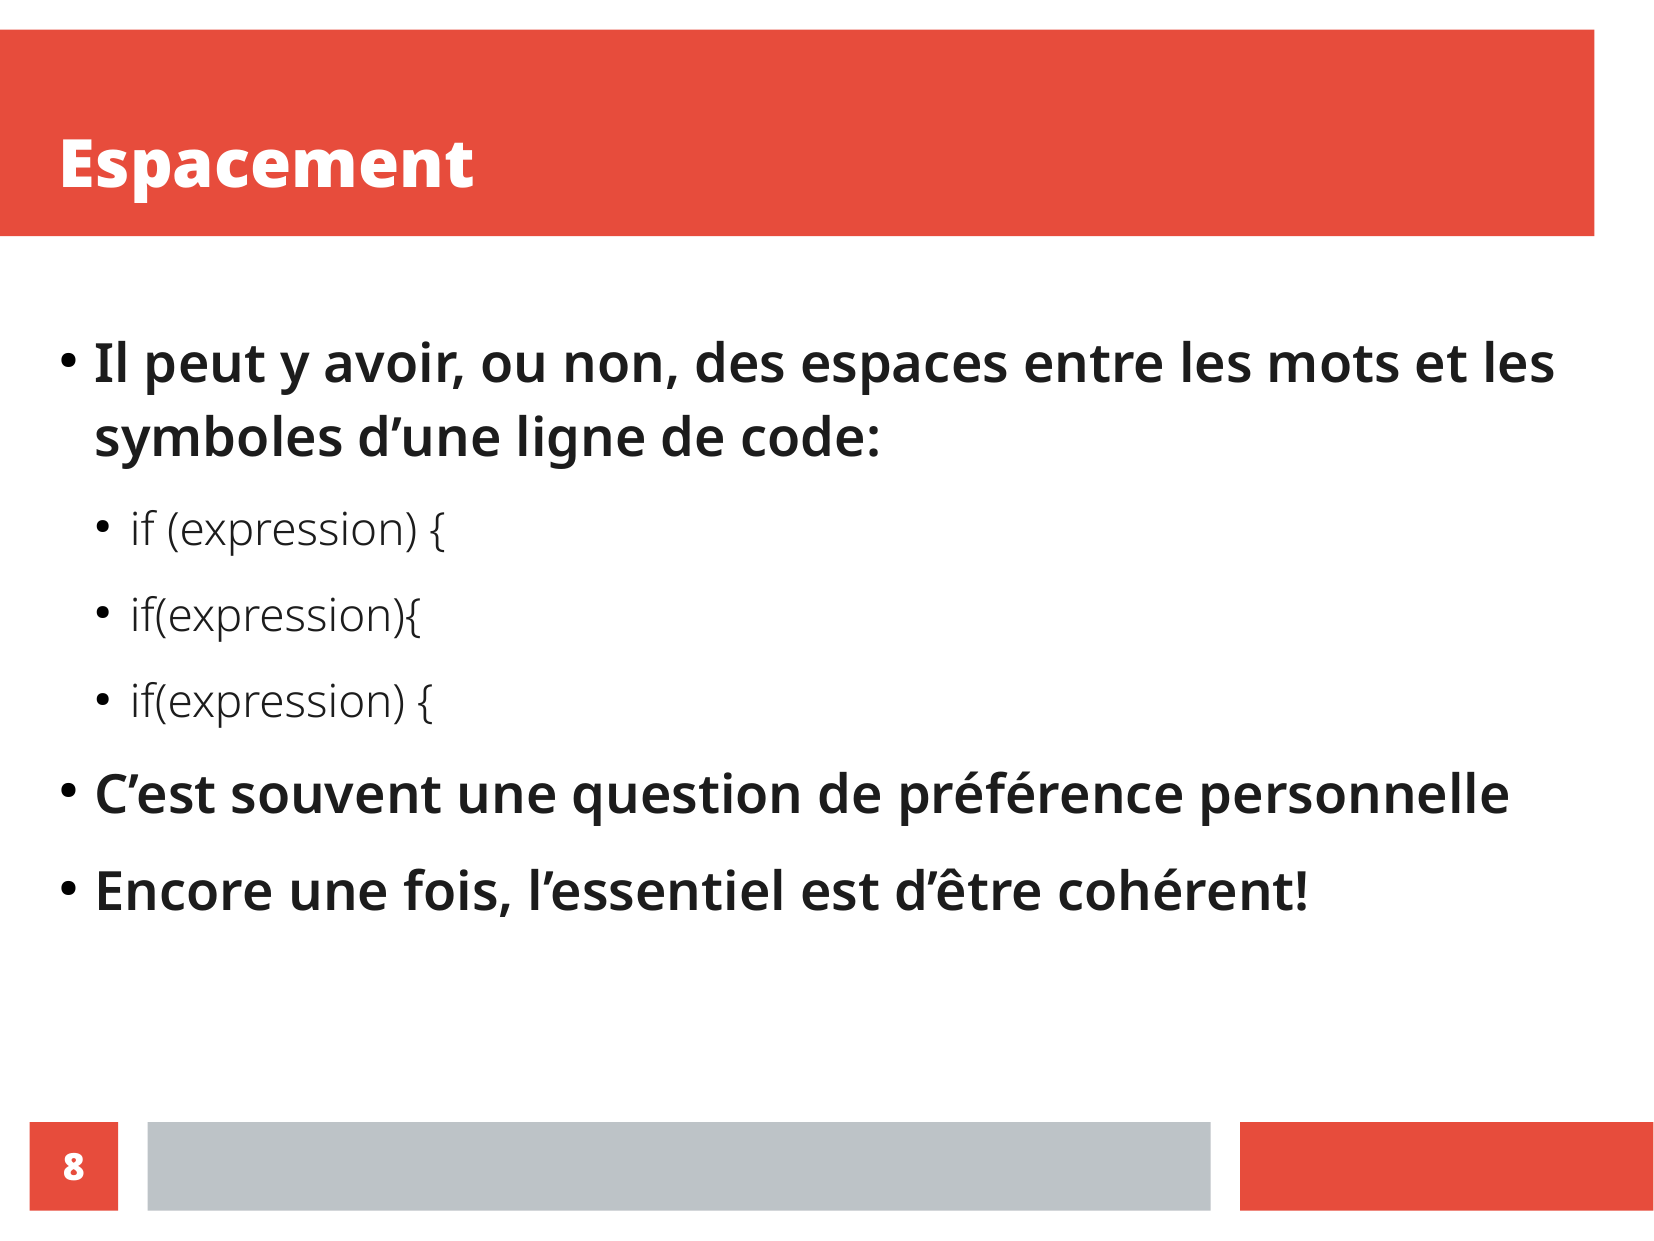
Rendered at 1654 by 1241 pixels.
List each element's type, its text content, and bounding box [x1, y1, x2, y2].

title Espacement [59, 59, 1595, 207]
list Il peut y avoir, ou non, des espaces entre les mots et les symboles d’une ligne de code: if (expression) { if(expression){ if(expression) { C’est souvent une question de préférence personnelle Encore une fois, l’essentiel est d’être cohérent! [59, 324, 1565, 1093]
